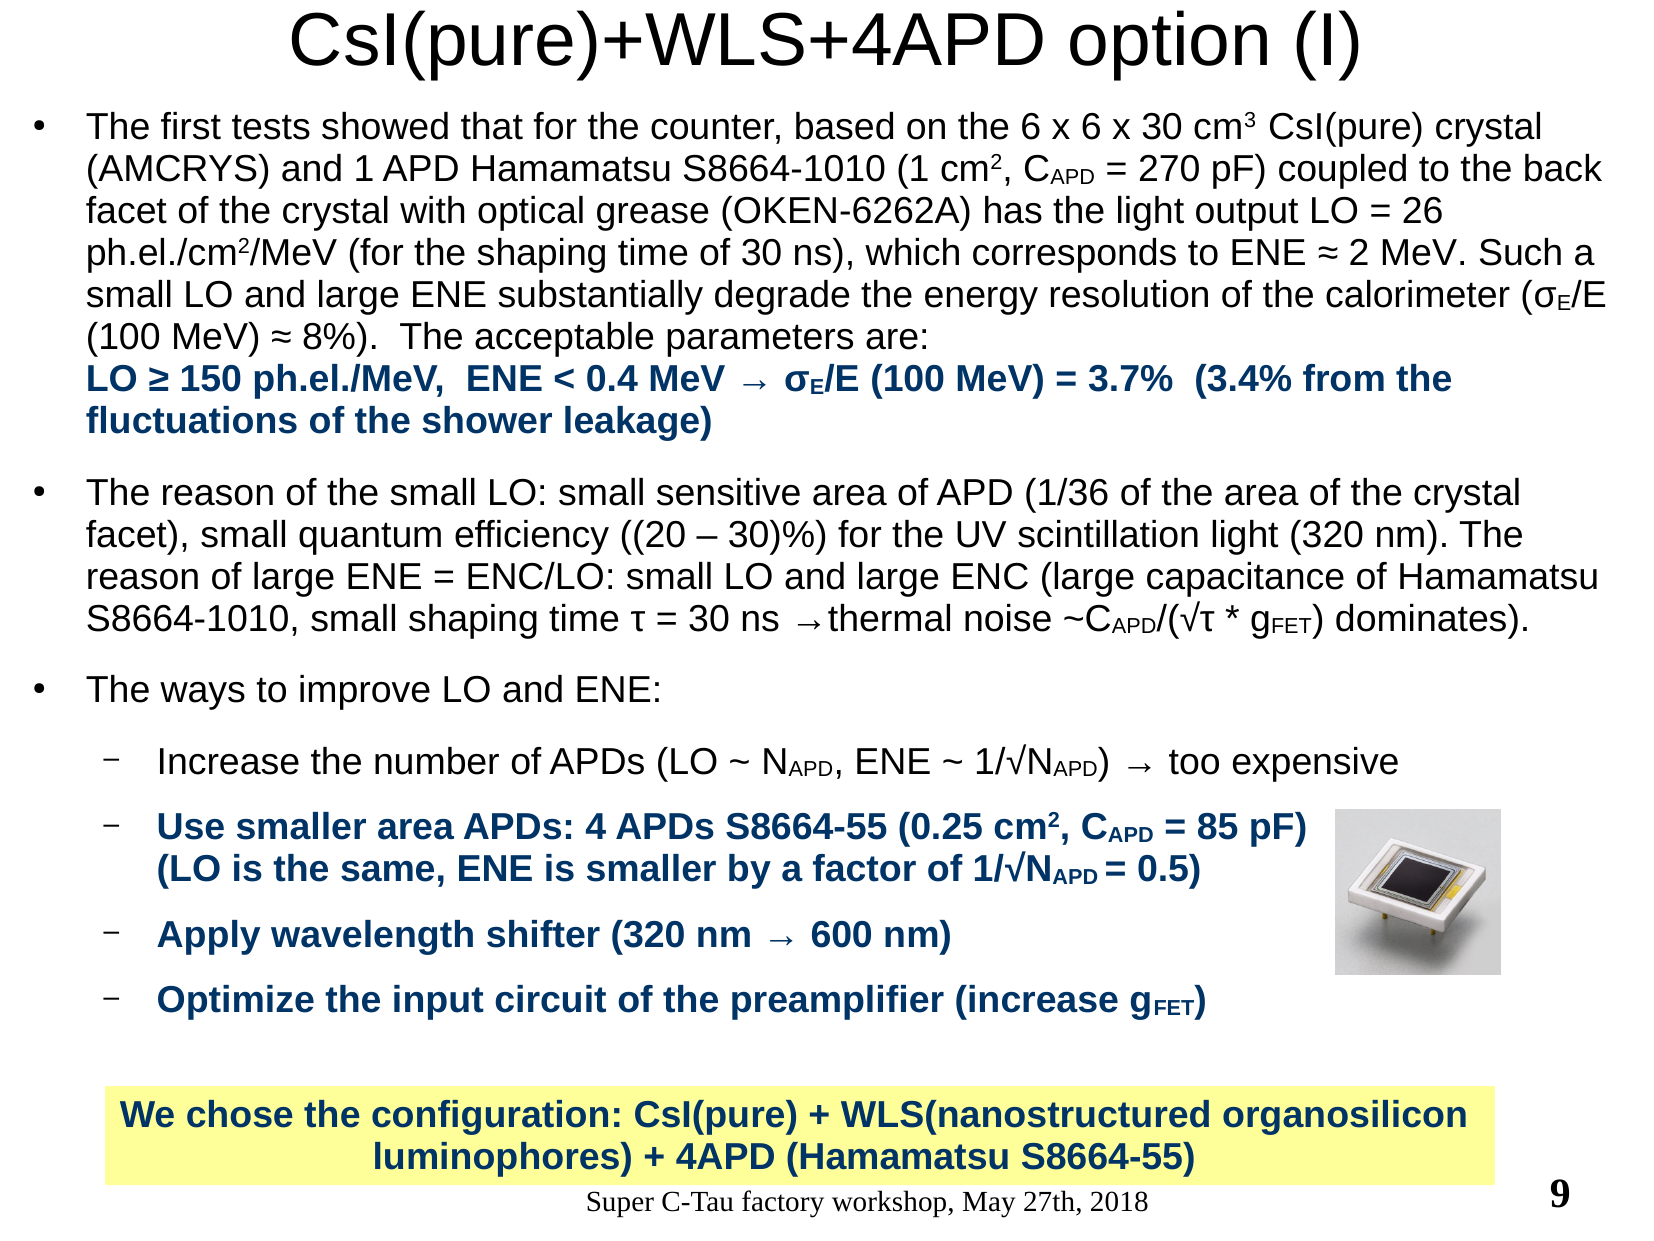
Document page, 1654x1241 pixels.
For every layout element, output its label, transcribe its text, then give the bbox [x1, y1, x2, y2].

text_box We chose the configuration: CsI(pure) + WLS(nanostructured organosilicon luminophores) + 4APD (Hamamatsu S8664-55) [105, 1086, 1495, 1186]
list The first tests showed that for the counter, based on the 6 x 6 x 30 cm3 CsI(pure) crystal (AMCRYS) and 1 APD Hamamatsu S8664-1010 (1 cm2, CAPD = 270 pF) coupled to the back facet of the crystal with optical grease (OKEN-6262A) has the light output LO = 26 ph.el./cm2/MeV (for the shaping time of 30 ns), which corresponds to ENE ≈ 2 MeV. Such a small LO and large ENE substantially degrade the energy resolution of the calorimeter (σE/E (100 MeV) ≈ 8%). The acceptable parameters are: LO ≥ 150 ph.el./MeV, ENE < 0.4 MeV → σE/E (100 MeV) = 3.7% (3.4% from the fluctuations of the shower leakage) The reason of the small LO: small sensitive area of APD (1/36 of the area of the crystal facet), small quantum efficiency ((20 – 30)%) for the UV scintillation light (320 nm). The reason of large ENE = ENC/LO: small LO and large ENC (large capacitance of Hamamatsu S8664-1010, small shaping time τ = 30 ns →thermal noise ~CAPD/(√τ * gFET) dominates). The ways to improve LO and ENE: Increase the number of APDs (LO ~ NAPD, ENE ~ 1/√NAPD) → too expensive Use smaller area APDs: 4 APDs S8664-55 (0.25 cm2, CAPD = 85 pF) (LO is the same, ENE is smaller by a factor of 1/√NAPD = 0.5) Apply wavelength shifter (320 nm → 600 nm) Optimize the input circuit of the preamplifier (increase gFET) [15, 105, 1636, 1081]
picture [1335, 809, 1501, 976]
title CsI(pure)+WLS+4APD option (I) [82, 0, 1571, 82]
